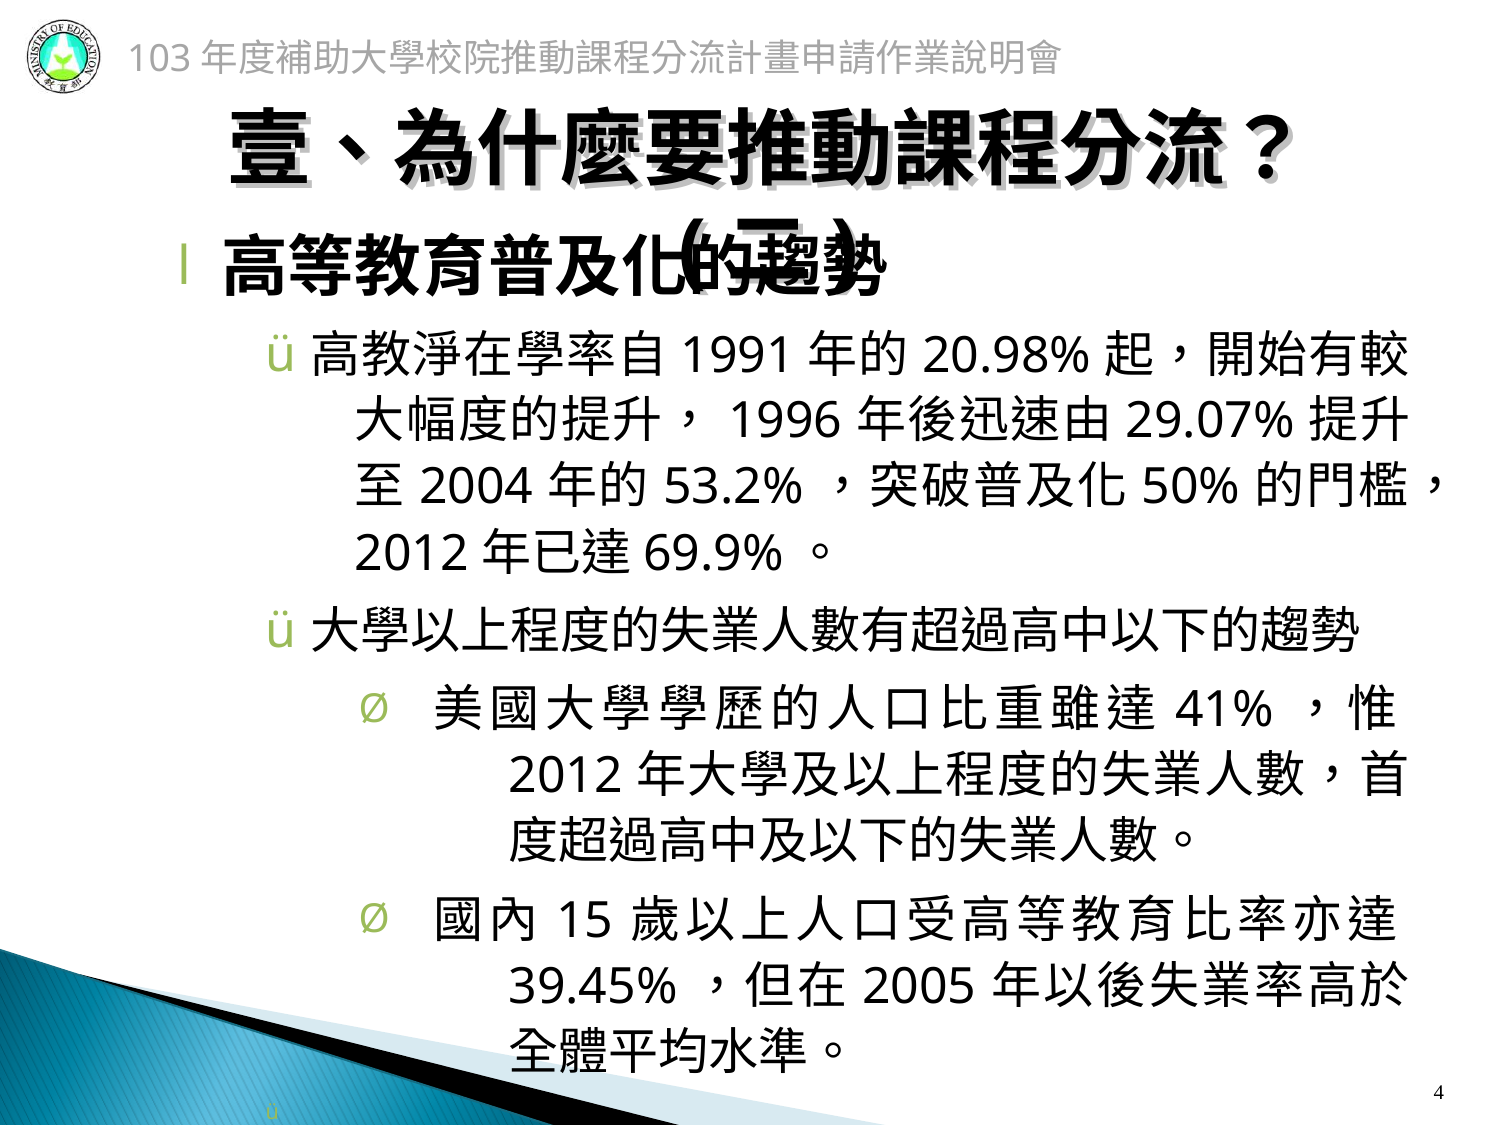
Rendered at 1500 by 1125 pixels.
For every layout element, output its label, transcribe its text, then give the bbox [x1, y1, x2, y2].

text_box 4 [1418, 1051, 1479, 1112]
text_box 壹、為什麼要推動課程分流？ (二) [111, 87, 1426, 208]
text_box 高等教育普及化的趨勢 高教淨在學率自1991年的20.98%起，開始有較大幅度的提升，1996年後迅速由29.07%提升至2004年的53.2%，突破普及化50%的門檻，2012年已達69.9%。 大學以上程度的失業人數有超過高中以下的趨勢 美國大學學歷的人口比重雖達41%，惟2012年大學及以上程度的失業人數，首度超過高中及以下的失業人數。 國內15歲以上人口受高等教育比率亦達39.45%，但在2005年以後失業率高於全體平均水準。 [75, 208, 1426, 986]
picture [17, 19, 102, 96]
text_box 103年度補助大學校院推動課程分流計畫申請作業說明會 [112, 26, 1436, 88]
